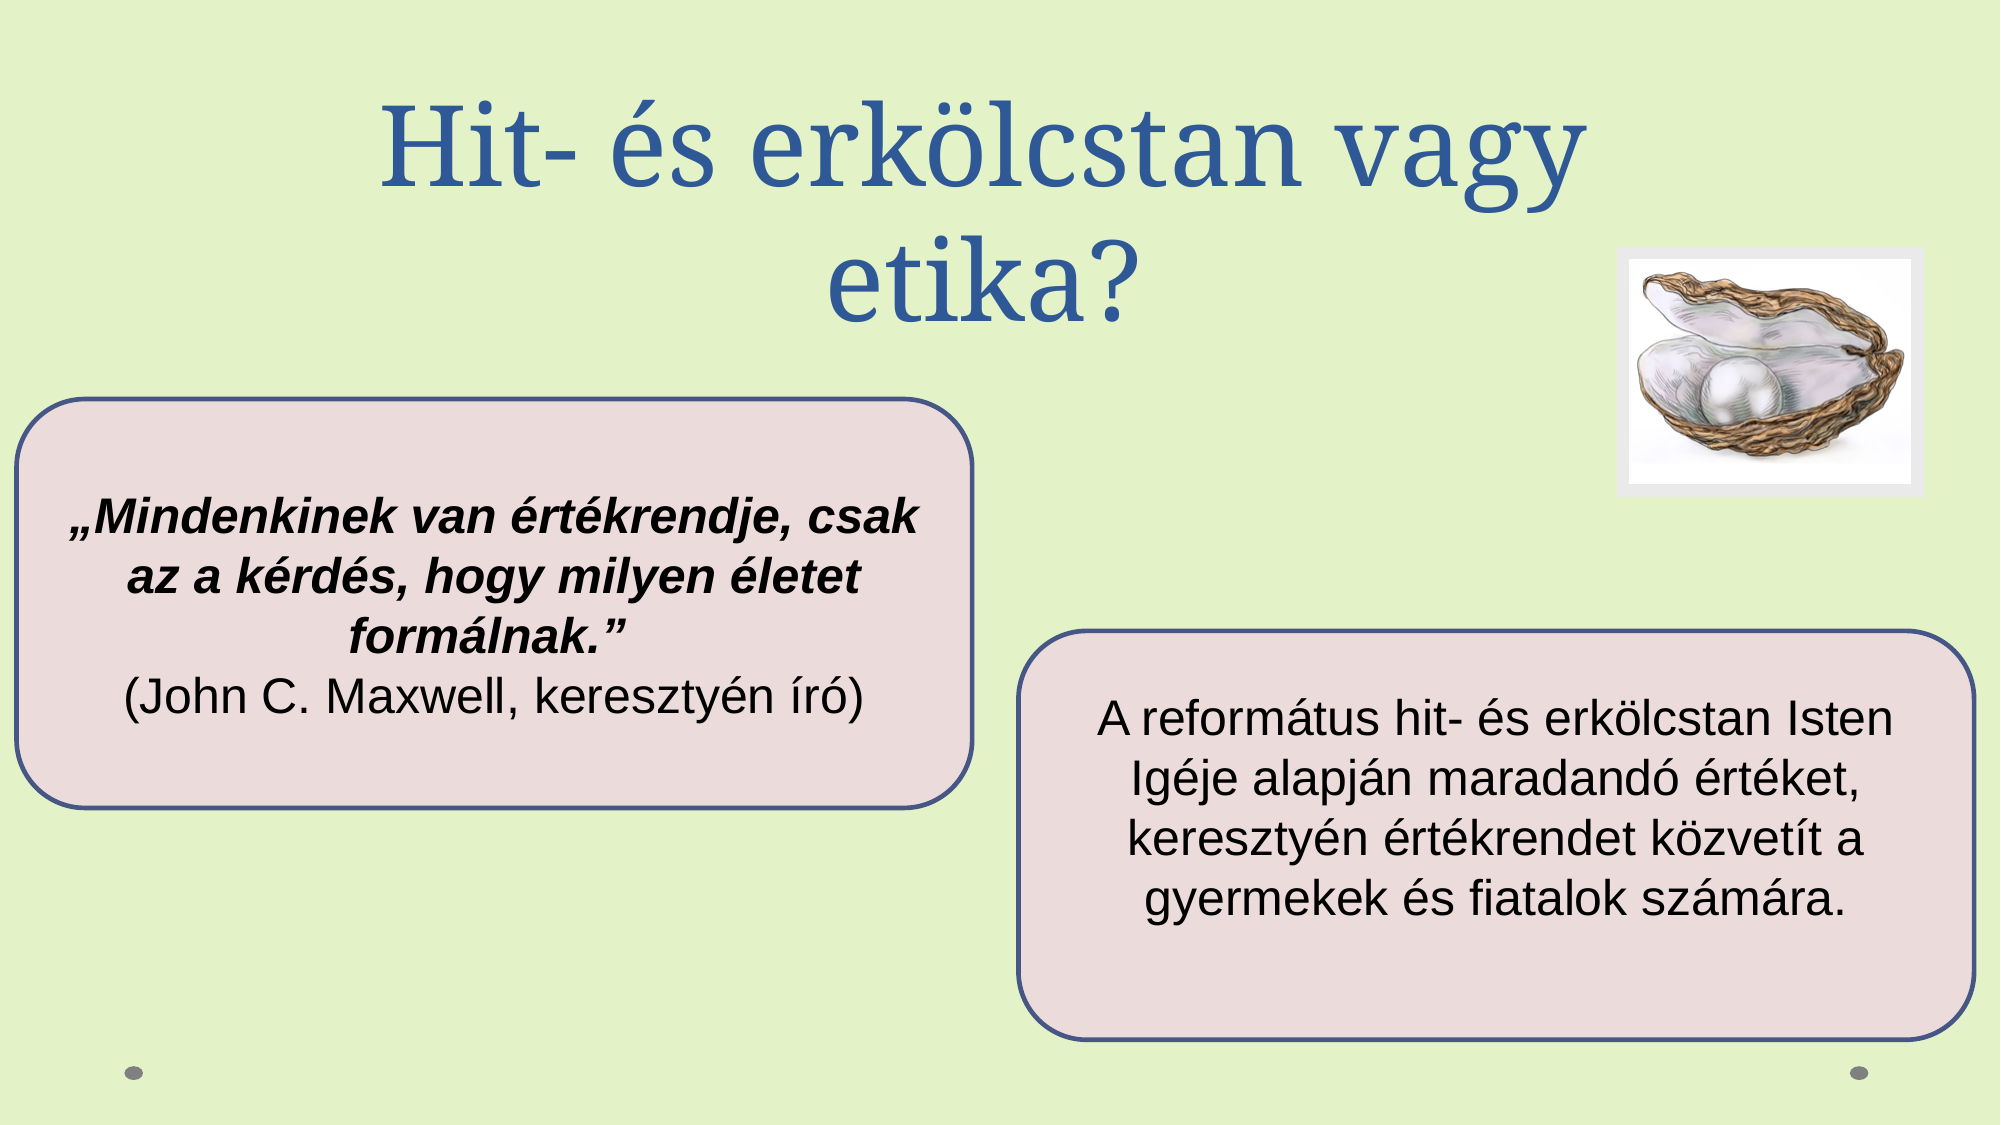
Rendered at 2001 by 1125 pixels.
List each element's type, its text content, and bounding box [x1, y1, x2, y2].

text_box A református hit- és erkölcstan Isten Igéje alapján maradandó értéket, keresztyén értékrendet közvetít a gyermekek és fiatalok számára. [1018, 630, 1975, 1040]
title Hit- és erkölcstan vagy etika? [291, 66, 1675, 350]
picture [1629, 259, 1912, 485]
text_box „Mindenkinek van értékrendje, csak az a kérdés, hogy milyen életet formálnak.” (John C. Maxwell, keresztyén író) [16, 399, 973, 808]
